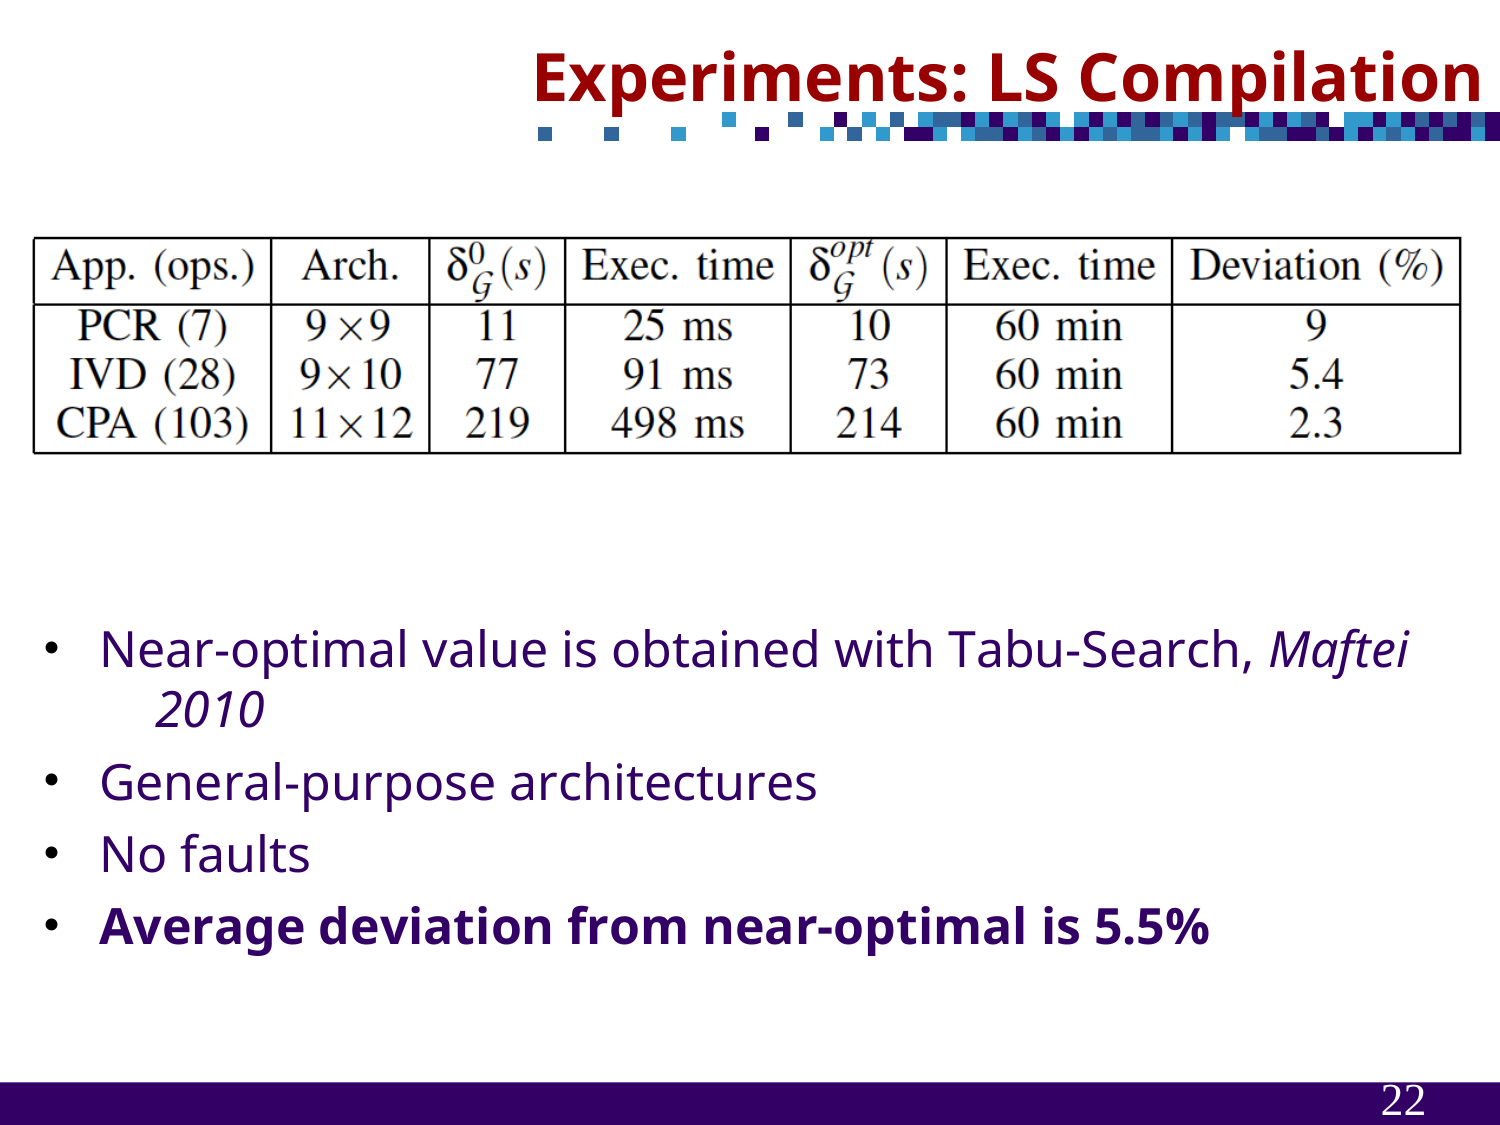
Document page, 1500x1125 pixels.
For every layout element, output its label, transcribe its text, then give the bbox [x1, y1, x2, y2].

title Experiments: LS Compilation [0, 24, 1500, 125]
picture [28, 231, 1465, 458]
list Near-optimal value is obtained with Tabu-Search, Maftei 2010 General-purpose architectures No faults Average deviation from near-optimal is 5.5% [28, 174, 1500, 903]
